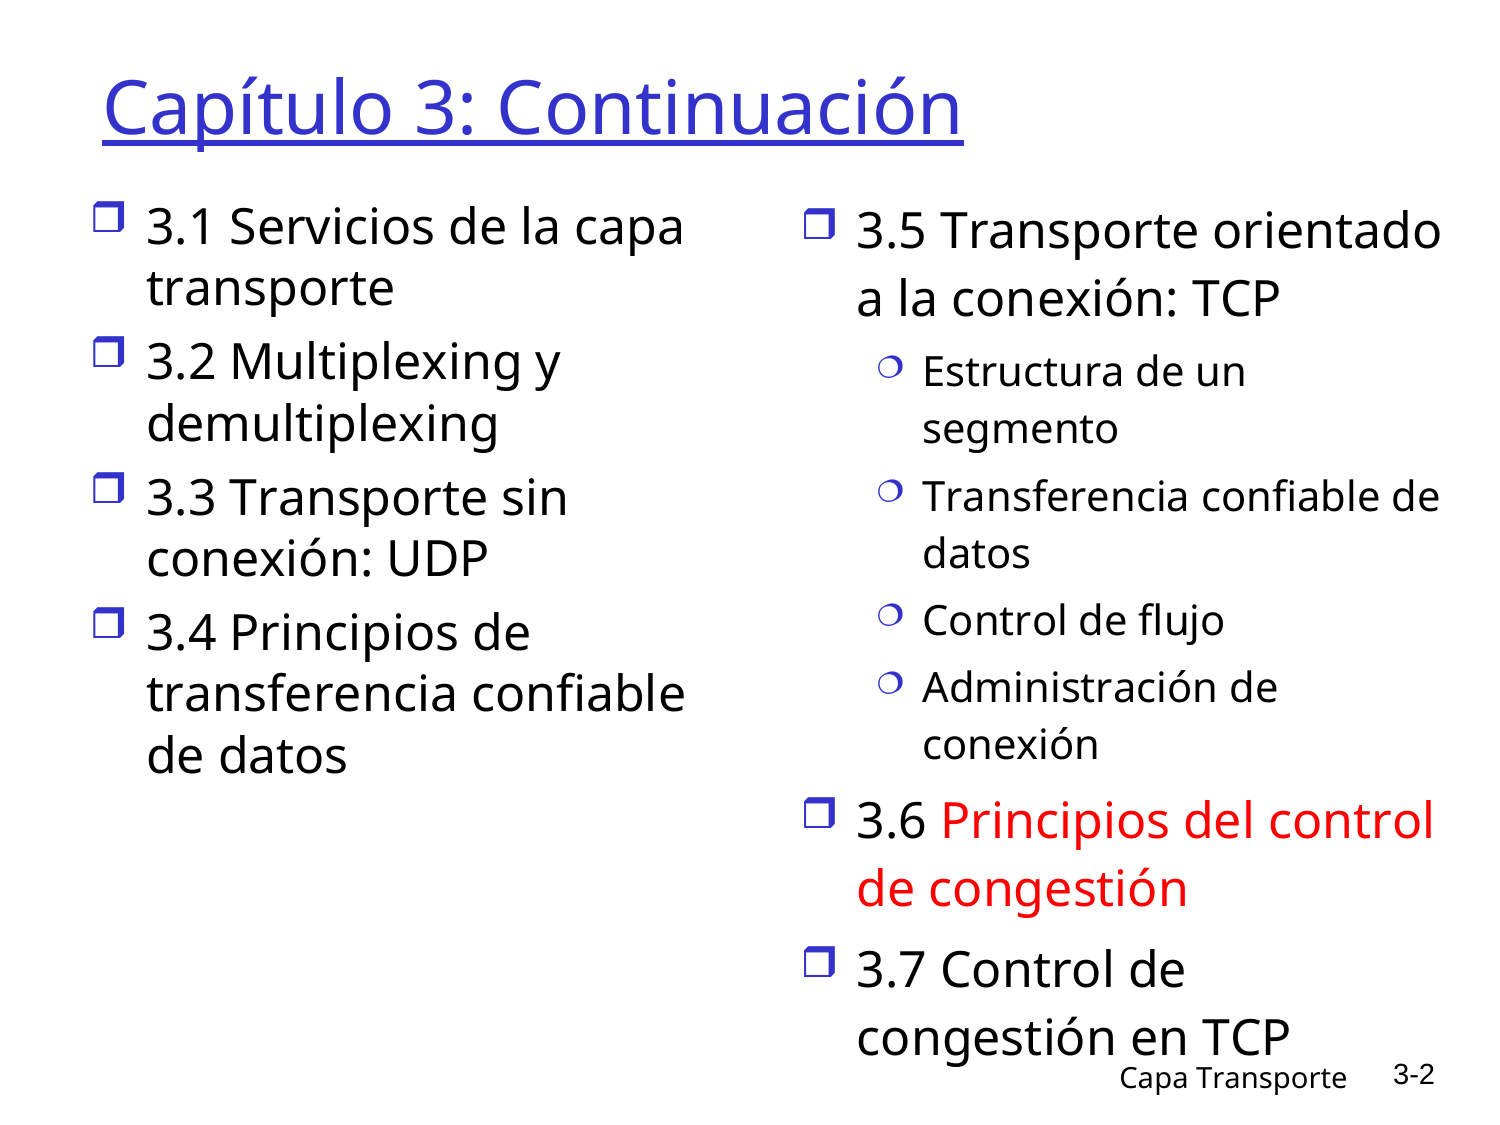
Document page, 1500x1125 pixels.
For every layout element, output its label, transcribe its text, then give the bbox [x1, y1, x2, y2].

title Capítulo 3: Continuación [87, 15, 1463, 196]
list 3.5 Transporte orientado a la conexión: TCP Estructura de un segmento Transferencia confiable de datos Control de flujo Administración de conexión 3.6 Principios del control de congestión 3.7 Control de congestión en TCP [785, 187, 1464, 1028]
list 3.1 Servicios de la capa transporte 3.2 Multiplexing y demultiplexing 3.3 Transporte sin conexión: UDP 3.4 Principios de transferencia confiable de datos [75, 187, 753, 1028]
